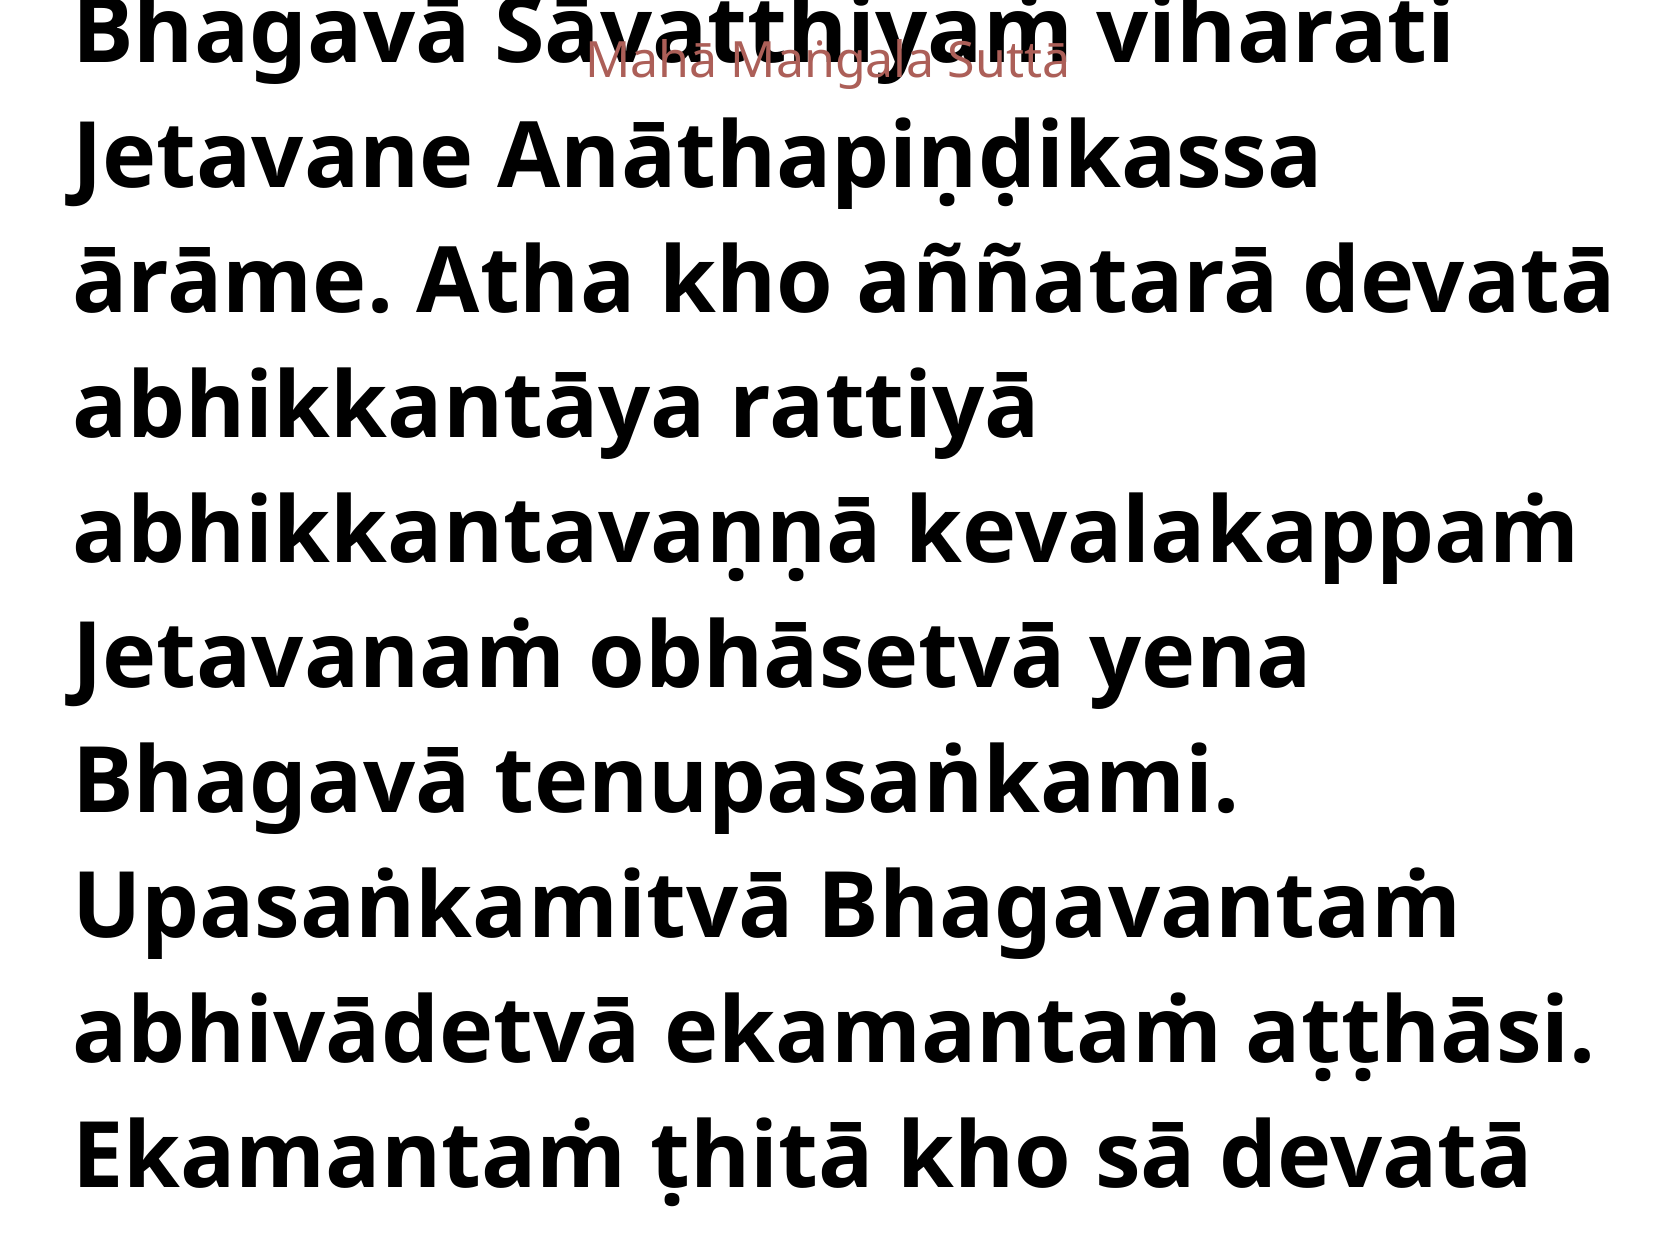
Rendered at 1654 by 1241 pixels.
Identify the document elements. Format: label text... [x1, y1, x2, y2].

text_box Mahā Maṅgala Suttā [0, 16, 1653, 97]
text_box Evaṁ me sutaṁ. Ekaṁ samayaṁ Bhagavā Sāvatthiyaṁ viharati Jetavane Anāthapiṇḍikassa ārāme. Atha kho aññatarā devatā abhikkantāya rattiyā abhikkantavaṇṇā kevalakappaṁ Jetavanaṁ obhāsetvā yena Bhagavā tenupasaṅkami. Upasaṅkamitvā Bhagavantaṁ abhivādetvā ekamantaṁ aṭṭhāsi. Ekamantaṁ ṭhitā kho sā devatā Bhagavantaṁ gāthāya ajjhabhāsi. [72, 101, 1631, 1203]
